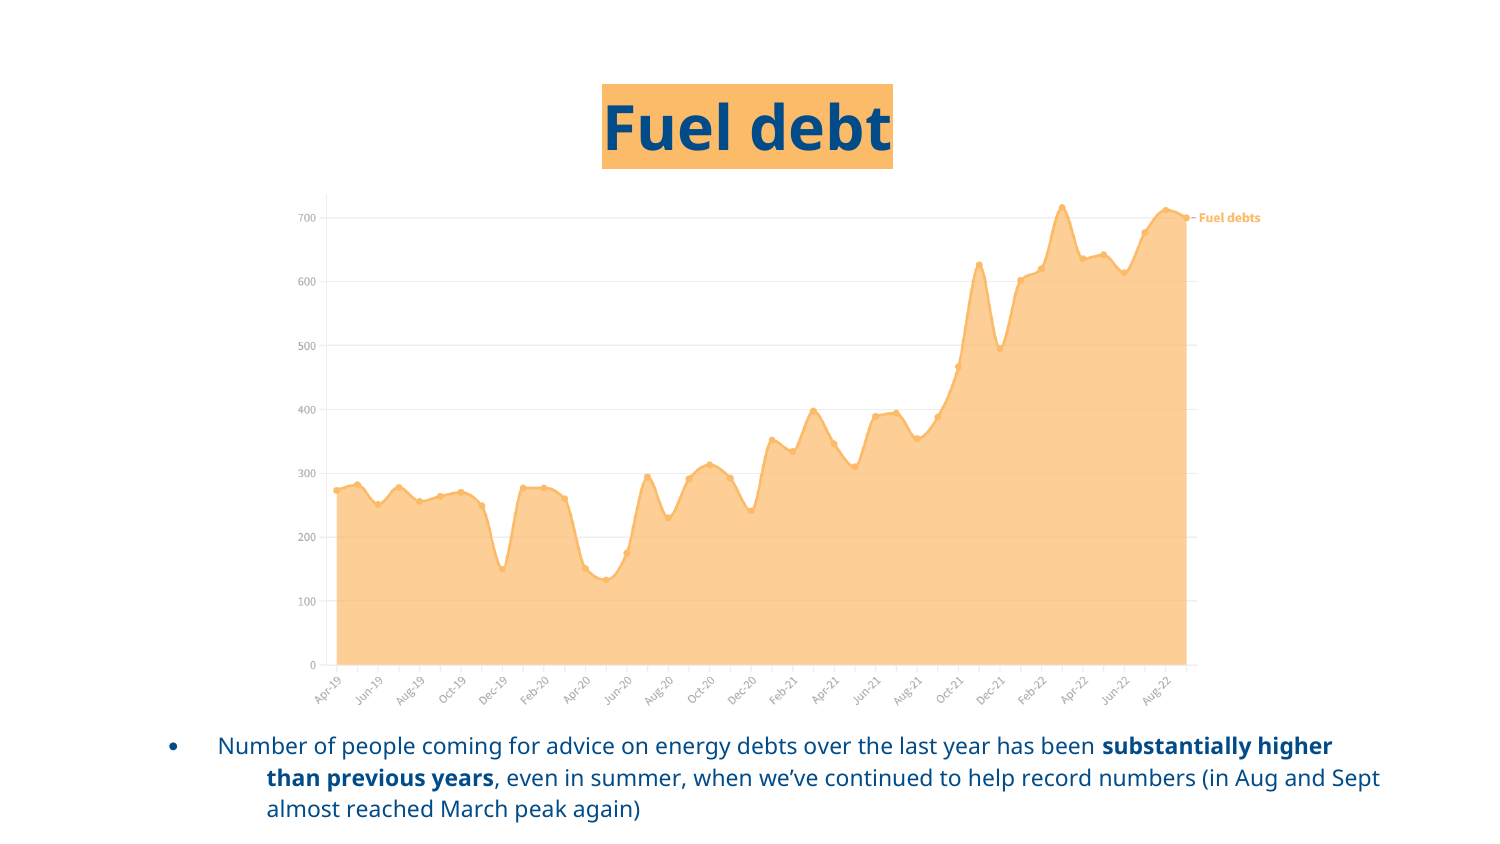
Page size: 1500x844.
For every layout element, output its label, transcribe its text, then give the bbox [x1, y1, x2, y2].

text_box Number of people coming for advice on energy debts over the last year has been substantially higher than previous years, even in summer, when we’ve continued to help record numbers (in Aug and Sept almost reached March peak again) [101, 712, 1399, 835]
title Fuel debt [98, 72, 1396, 174]
picture [289, 194, 1266, 713]
